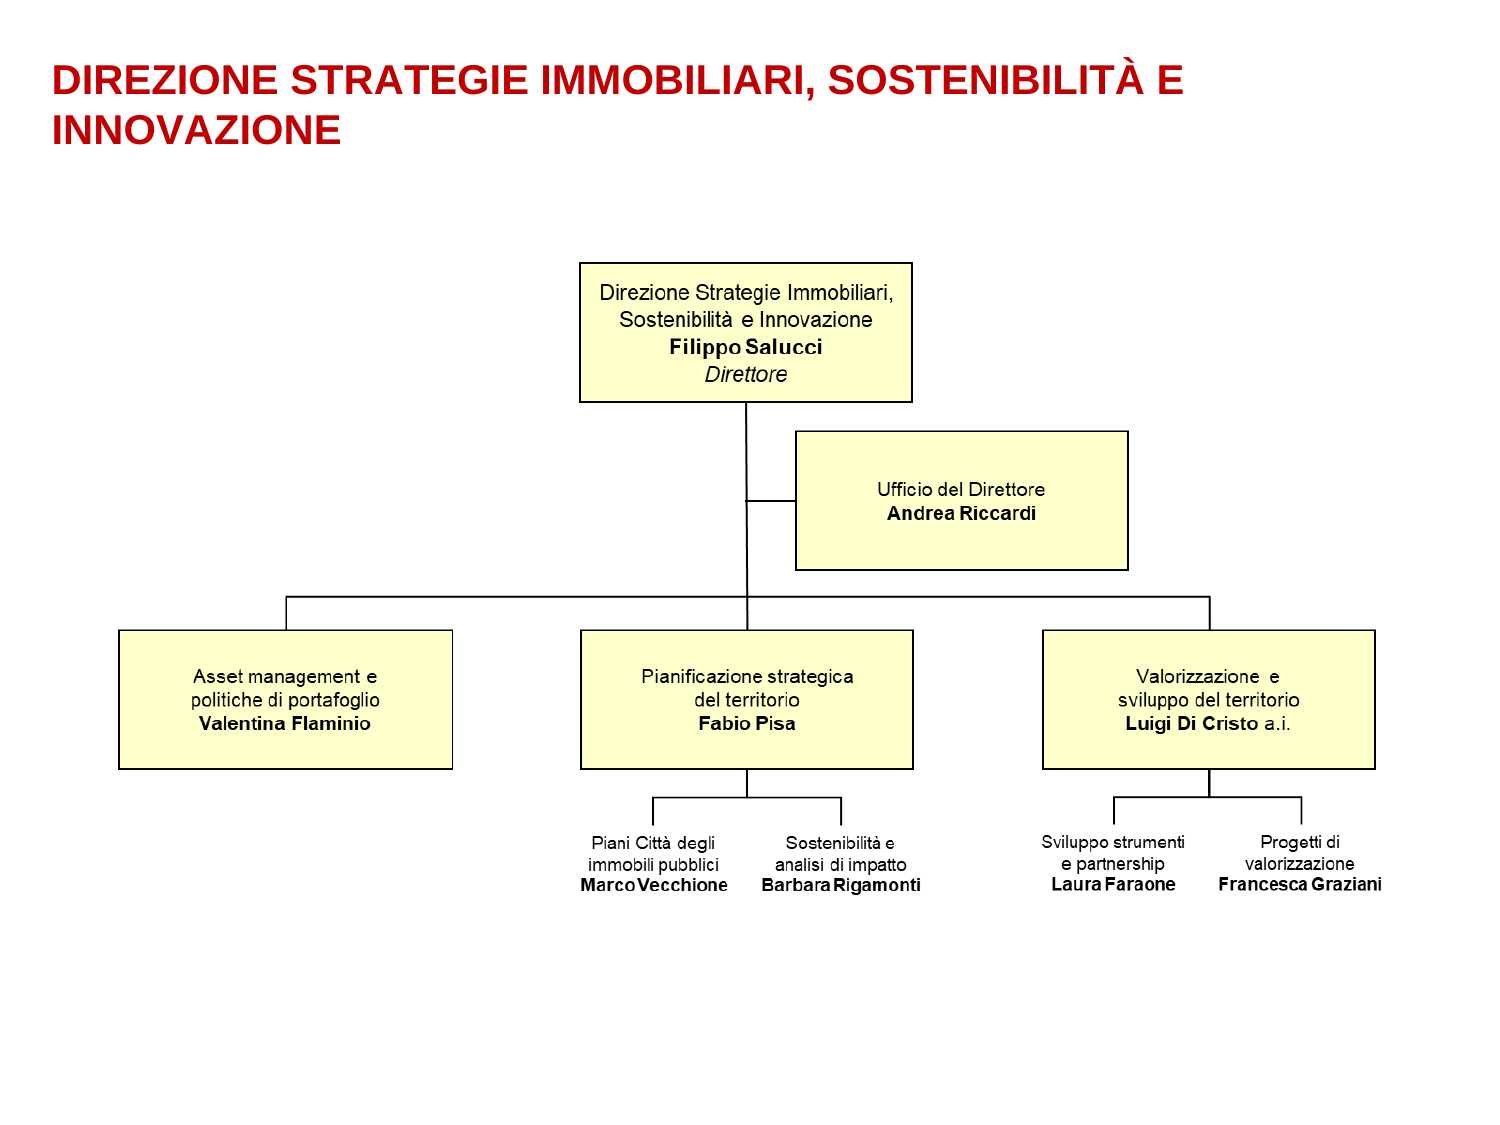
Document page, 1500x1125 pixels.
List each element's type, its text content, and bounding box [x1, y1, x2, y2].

text_box DIREZIONE STRATEGIE IMMOBILIARI, SOSTENIBILITÀ E INNOVAZIONE [36, 45, 1500, 128]
picture [118, 262, 1409, 906]
